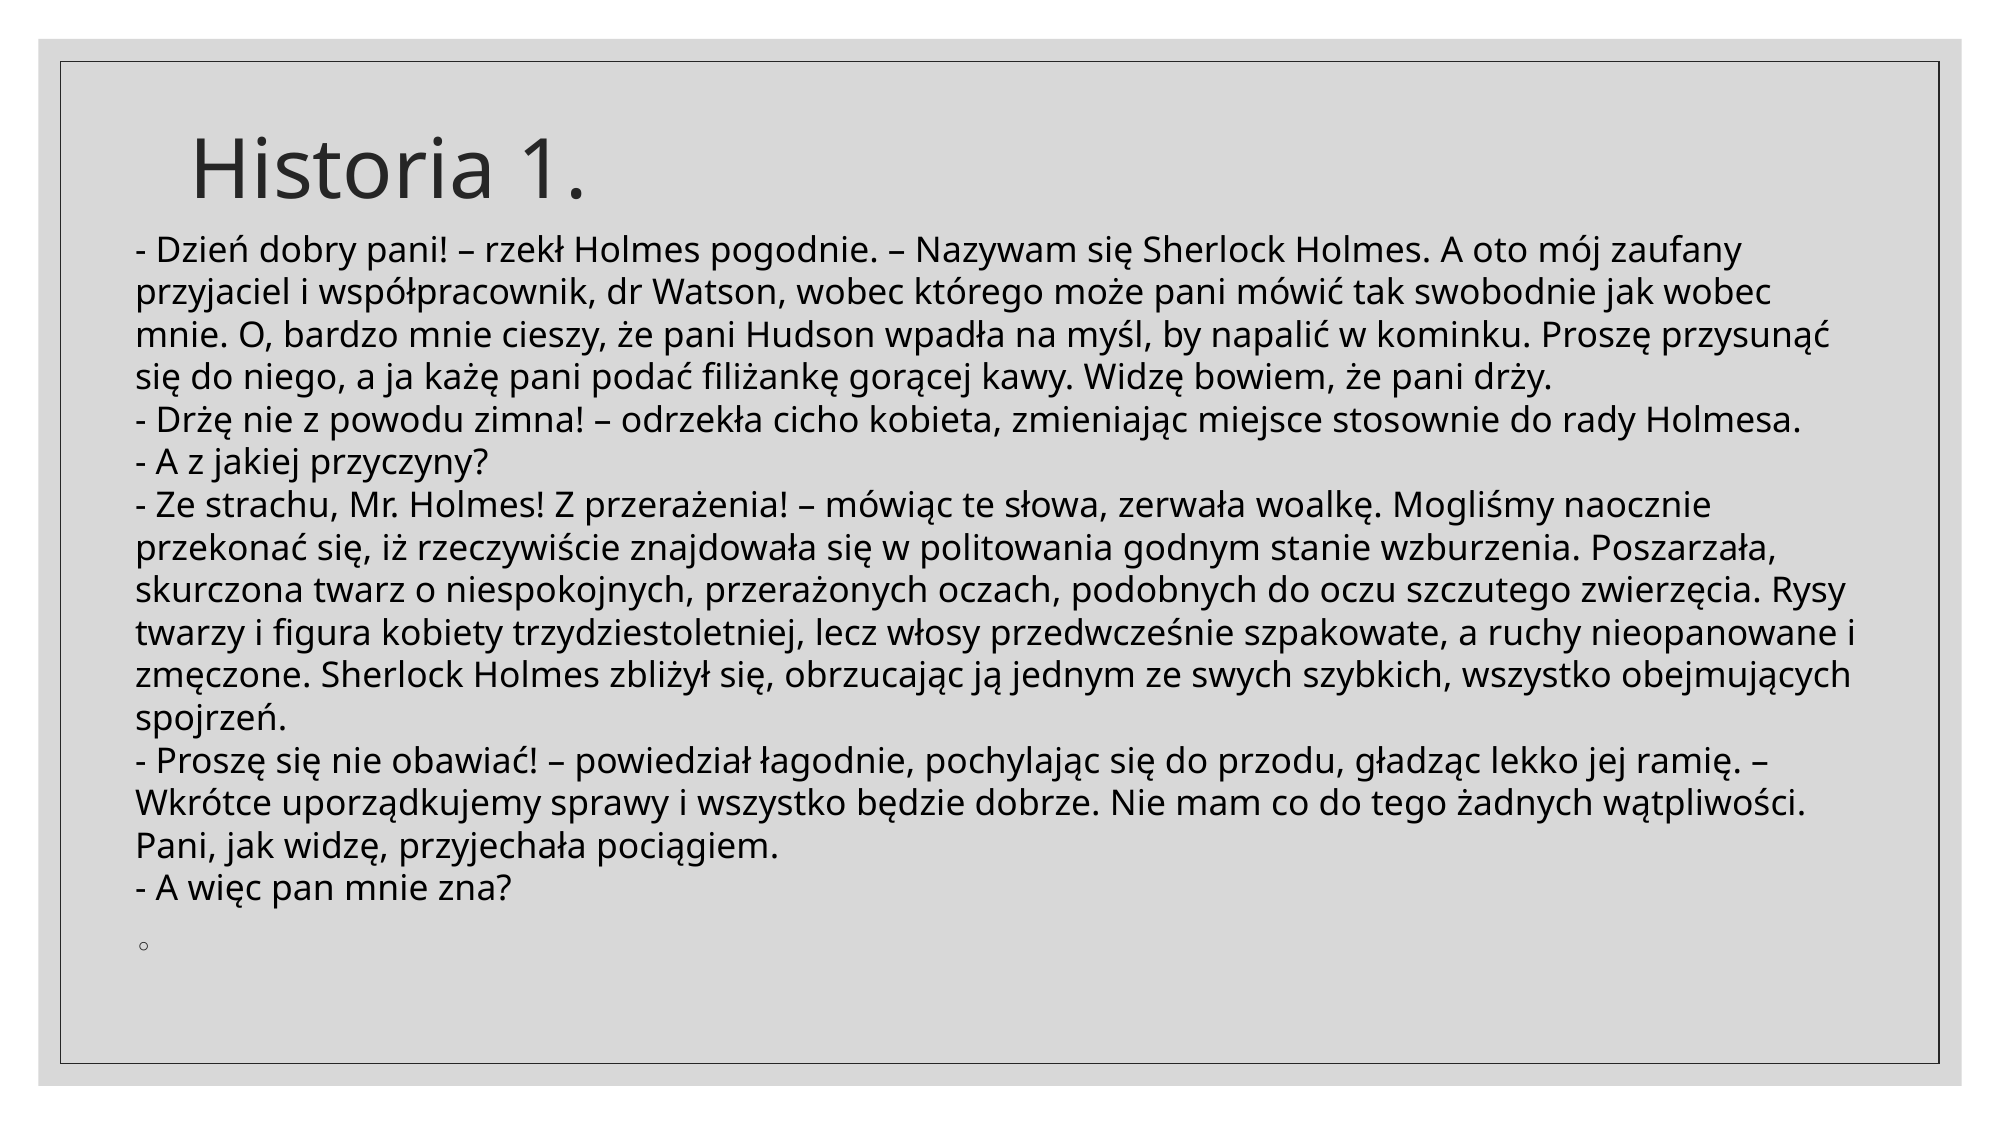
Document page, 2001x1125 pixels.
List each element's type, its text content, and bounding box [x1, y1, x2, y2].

list - Dzień dobry pani! – rzekł Holmes pogodnie. – Nazywam się Sherlock Holmes. A oto mój zaufany przyjaciel i współpracownik, dr Watson, wobec którego może pani mówić tak swobodnie jak wobec mnie. O, bardzo mnie cieszy, że pani Hudson wpadła na myśl, by napalić w kominku. Proszę przysunąć się do niego, a ja każę pani podać filiżankę gorącej kawy. Widzę bowiem, że pani drży. - Drżę nie z powodu zimna! – odrzekła cicho kobieta, zmieniając miejsce stosownie do rady Holmesa. - A z jakiej przyczyny? - Ze strachu, Mr. Holmes! Z przerażenia! – mówiąc te słowa, zerwała woalkę. Mogliśmy naocznie przekonać się, iż rzeczywiście znajdowała się w politowania godnym stanie wzburzenia. Poszarzała, skurczona twarz o niespokojnych, przerażonych oczach, podobnych do oczu szczutego zwierzęcia. Rysy twarzy i figura kobiety trzydziestoletniej, lecz włosy przedwcześnie szpakowate, a ruchy nieopanowane i zmęczone. Sherlock Holmes zbliżył się, obrzucając ją jednym ze swych szybkich, wszystko obejmujących spojrzeń. - Proszę się nie obawiać! – powiedział łagodnie, pochylając się do przodu, gładząc lekko jej ramię. – Wkrótce uporządkujemy sprawy i wszystko będzie dobrze. Nie mam co do tego żadnych wątpliwości. Pani, jak widzę, przyjechała pociągiem. - A więc pan mnie zna? [120, 219, 1886, 977]
title Historia 1. [174, 105, 1825, 219]
